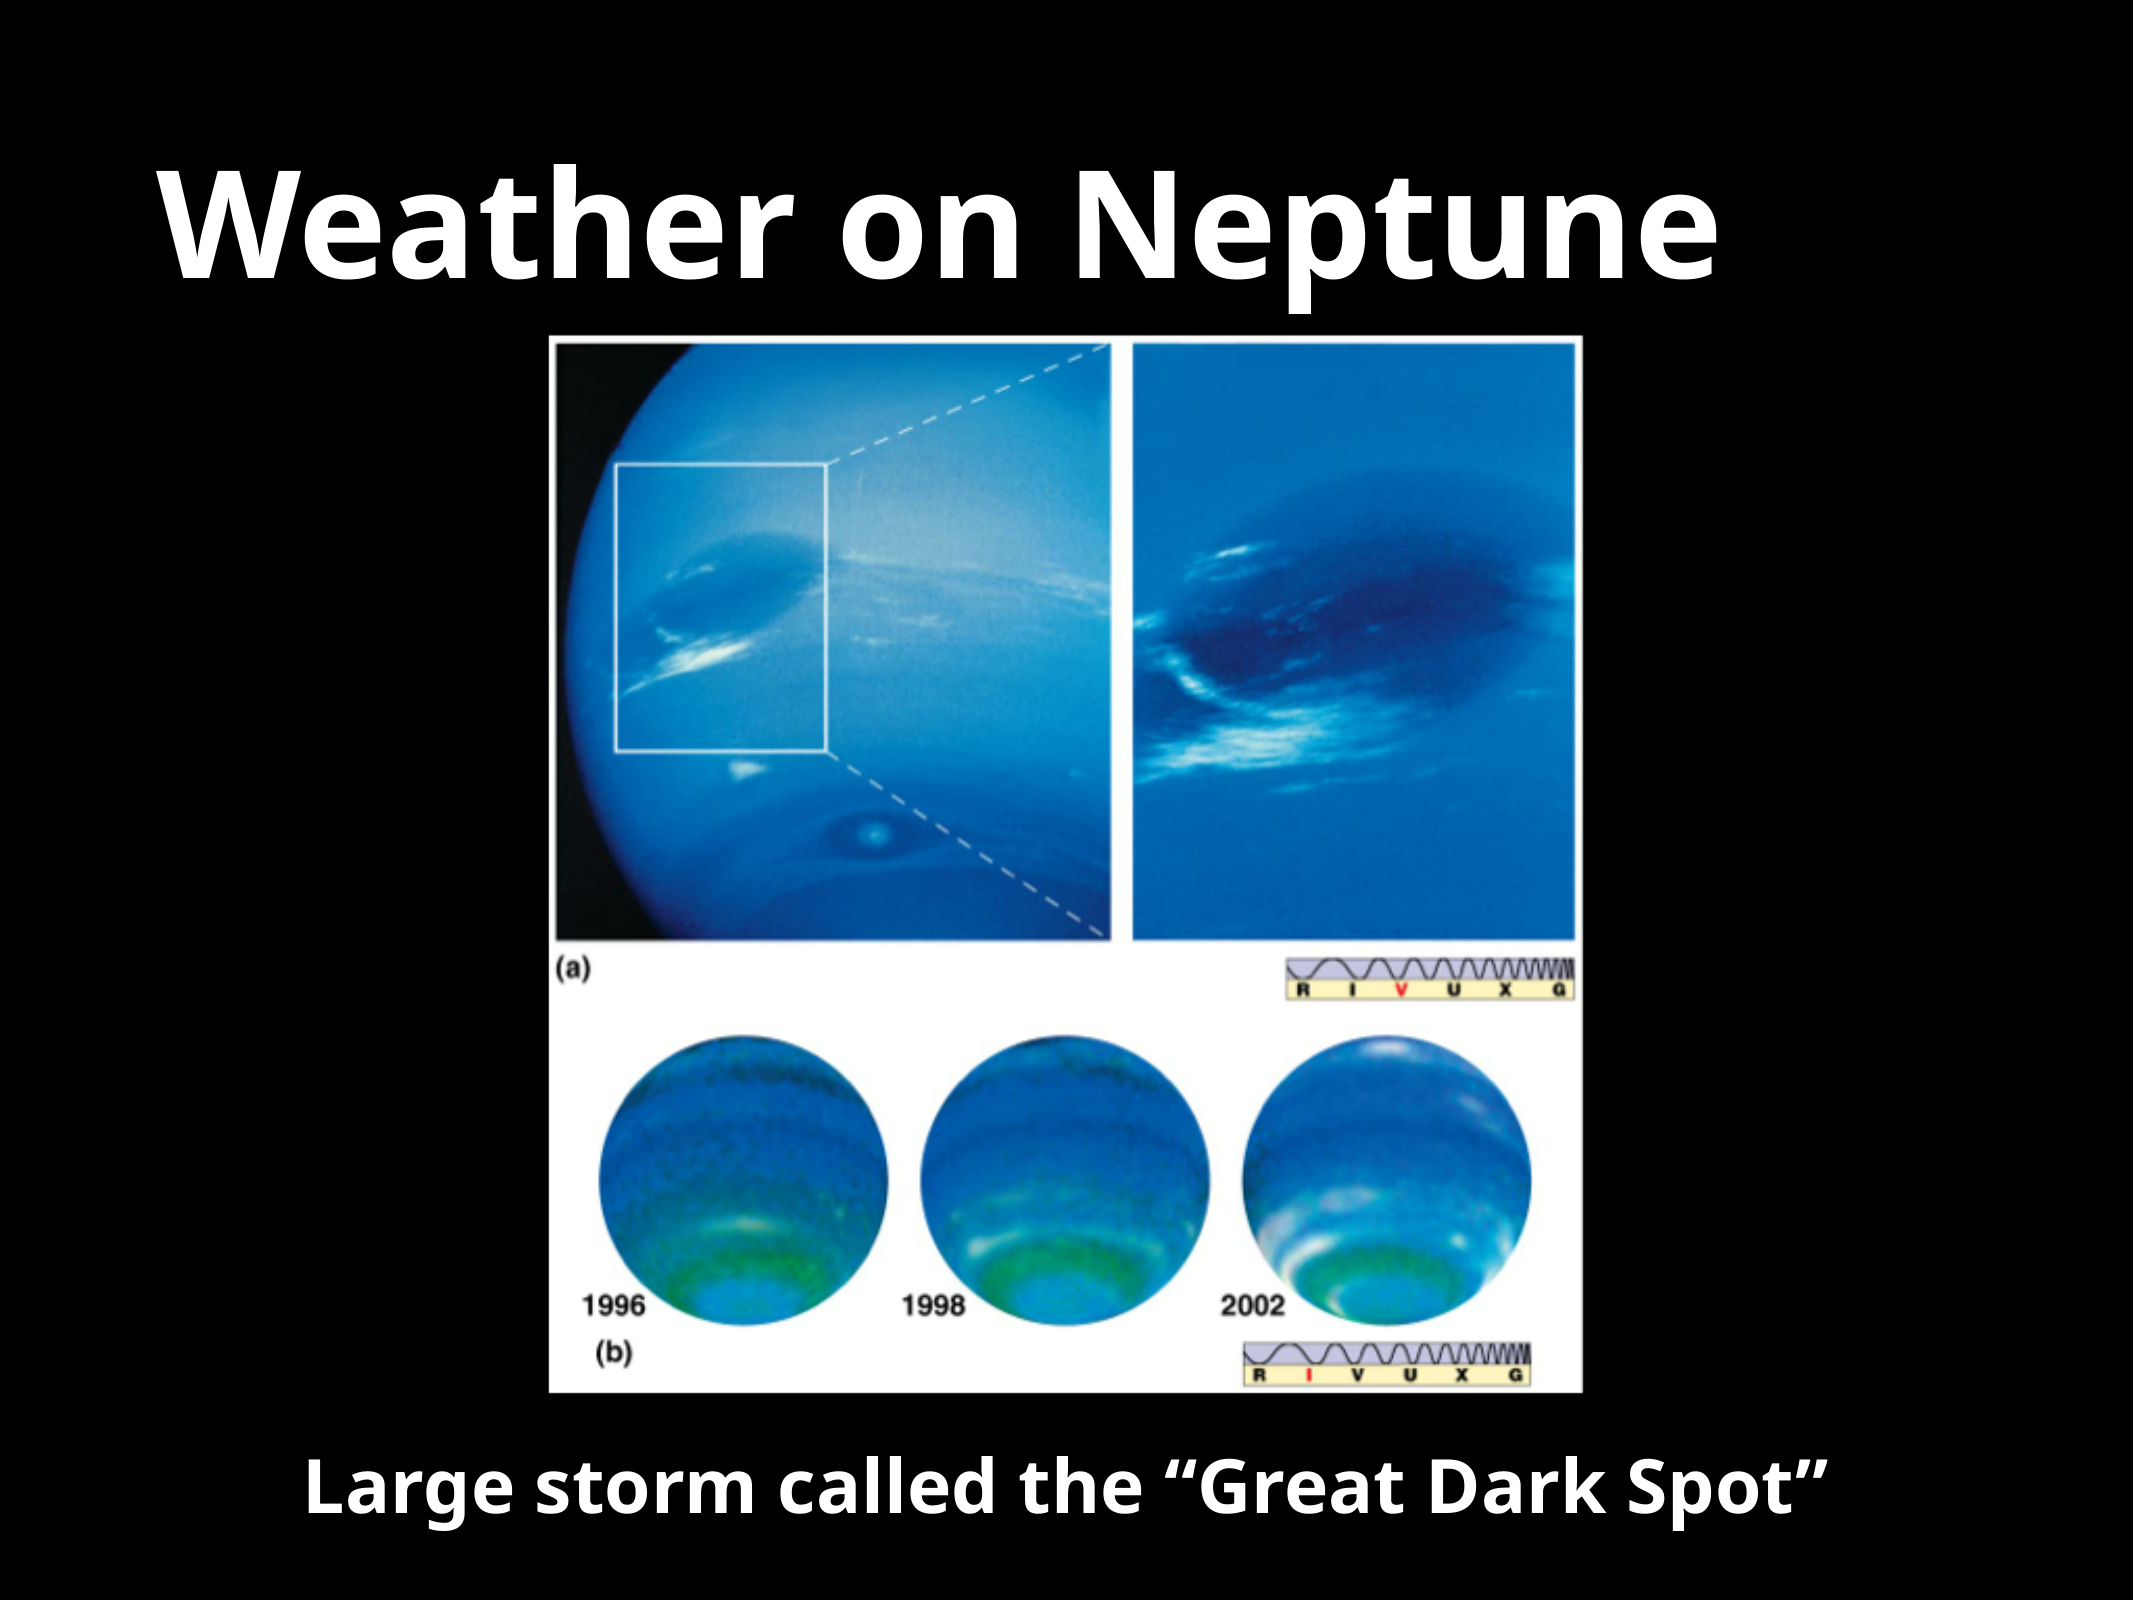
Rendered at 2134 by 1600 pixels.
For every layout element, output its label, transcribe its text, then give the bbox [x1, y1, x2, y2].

title Weather on Neptune [156, 41, 1978, 396]
picture [547, 334, 1586, 1396]
text_box Large storm called the “Great Dark Spot” [294, 1430, 1839, 1537]
